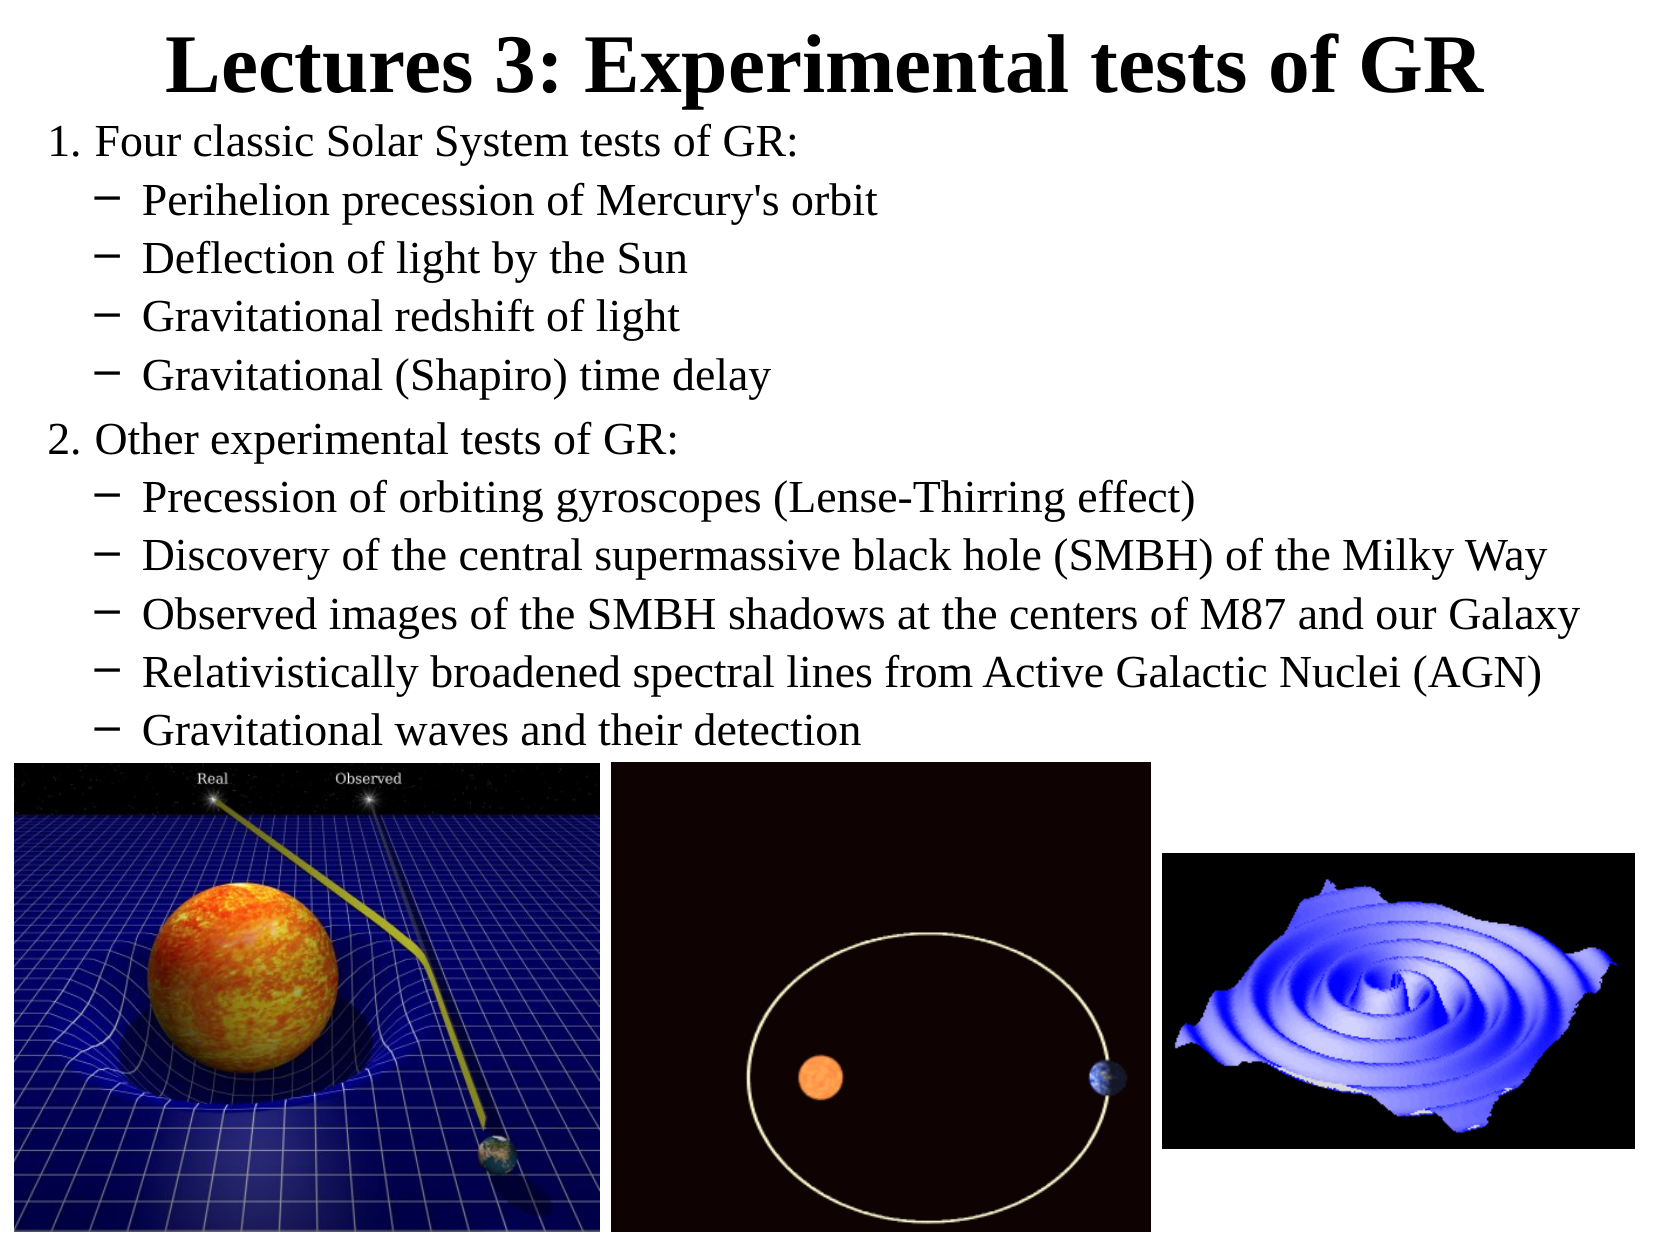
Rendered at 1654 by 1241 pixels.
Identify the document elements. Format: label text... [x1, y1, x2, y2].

list Four classic Solar System tests of GR: Perihelion precession of Mercury's orbit Deflection of light by the Sun Gravitational redshift of light Gravitational (Shapiro) time delay Other experimental tests of GR: Precession of orbiting gyroscopes (Lense-Thirring effect) Discovery of the central supermassive black hole (SMBH) of the Milky Way Observed images of the SMBH shadows at the centers of M87 and our Galaxy Relativistically broadened spectral lines from Active Galactic Nuclei (AGN) Gravitational waves and their detection [47, 108, 1594, 776]
title Lectures 3: Experimental tests of GR [37, 13, 1614, 116]
picture [1162, 853, 1635, 1149]
picture [611, 762, 1151, 1232]
picture [14, 763, 600, 1232]
